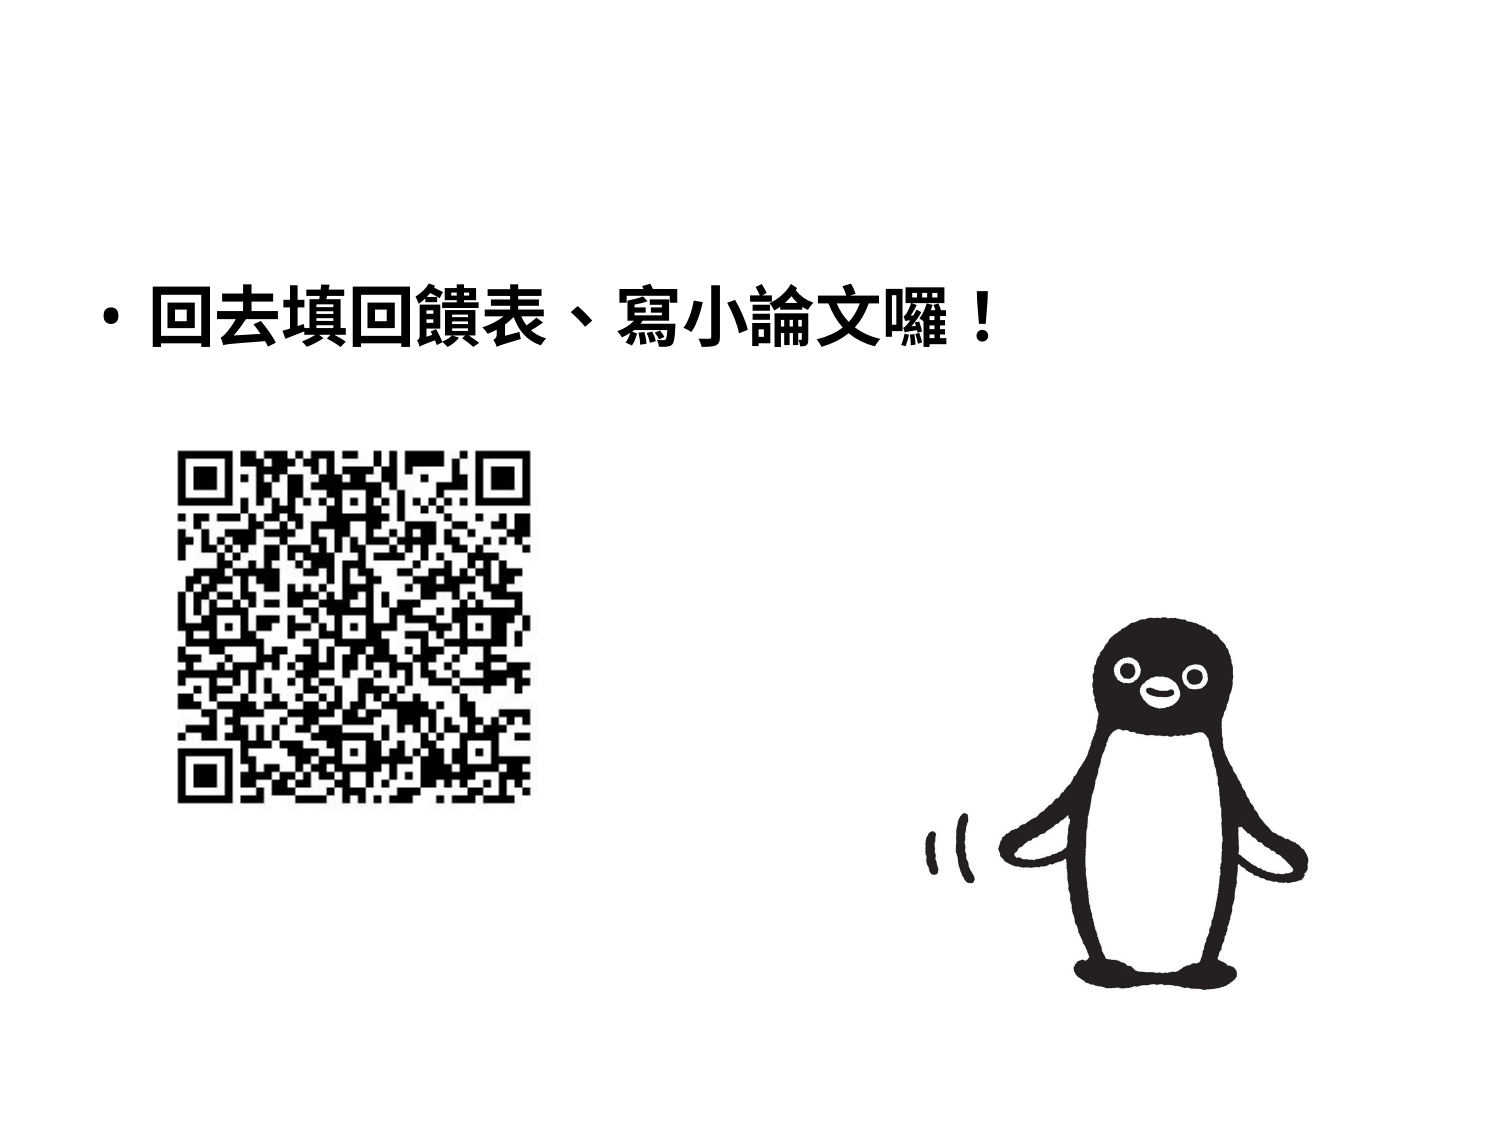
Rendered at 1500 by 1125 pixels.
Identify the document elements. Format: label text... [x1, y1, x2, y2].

list 回去填回饋表、寫小論文囉！ [76, 267, 1427, 1010]
picture [915, 609, 1316, 999]
picture [147, 420, 562, 835]
